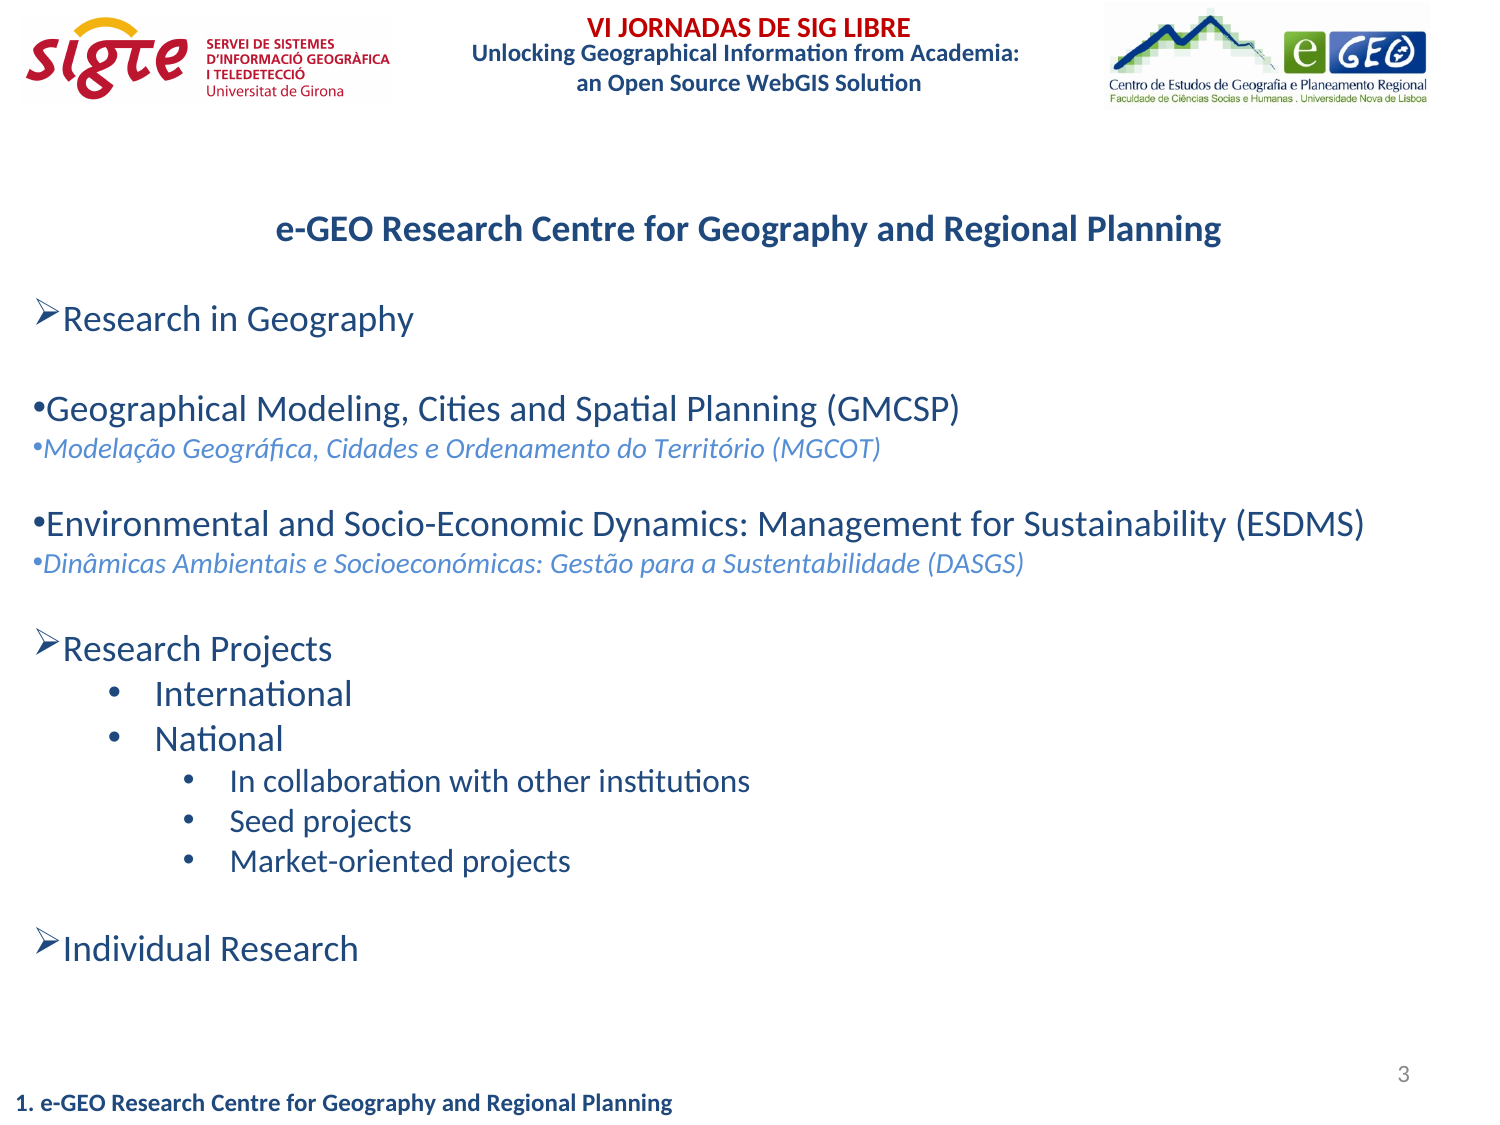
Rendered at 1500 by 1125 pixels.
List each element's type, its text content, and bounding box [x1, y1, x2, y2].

text_box Unlocking Geographical Information from Academia: an Open Source WebGIS Solution [442, 29, 1057, 105]
text_box 1. e-GEO Research Centre for Geography and Regional Planning [0, 1078, 1345, 1125]
picture [20, 13, 393, 103]
text_box e-GEO Research Centre for Geography and Regional Planning Research in Geography Geographical Modeling, Cities and Spatial Planning (GMCSP) Modelação Geográfica, Cidades e Ordenamento do Território (MGCOT) Environmental and Socio-Economic Dynamics: Management for Sustainability (ESDMS) Dinâmicas Ambientais e Socioeconómicas: Gestão para a Sustentabilidade (DASGS) Research Projects International National In collaboration with other institutions Seed projects Market-oriented projects Individual Research [18, 196, 1481, 977]
text_box <número> [1074, 1042, 1426, 1103]
text_box VI JORNADAS DE SIG LIBRE [572, 0, 927, 29]
picture [1104, 2, 1430, 110]
